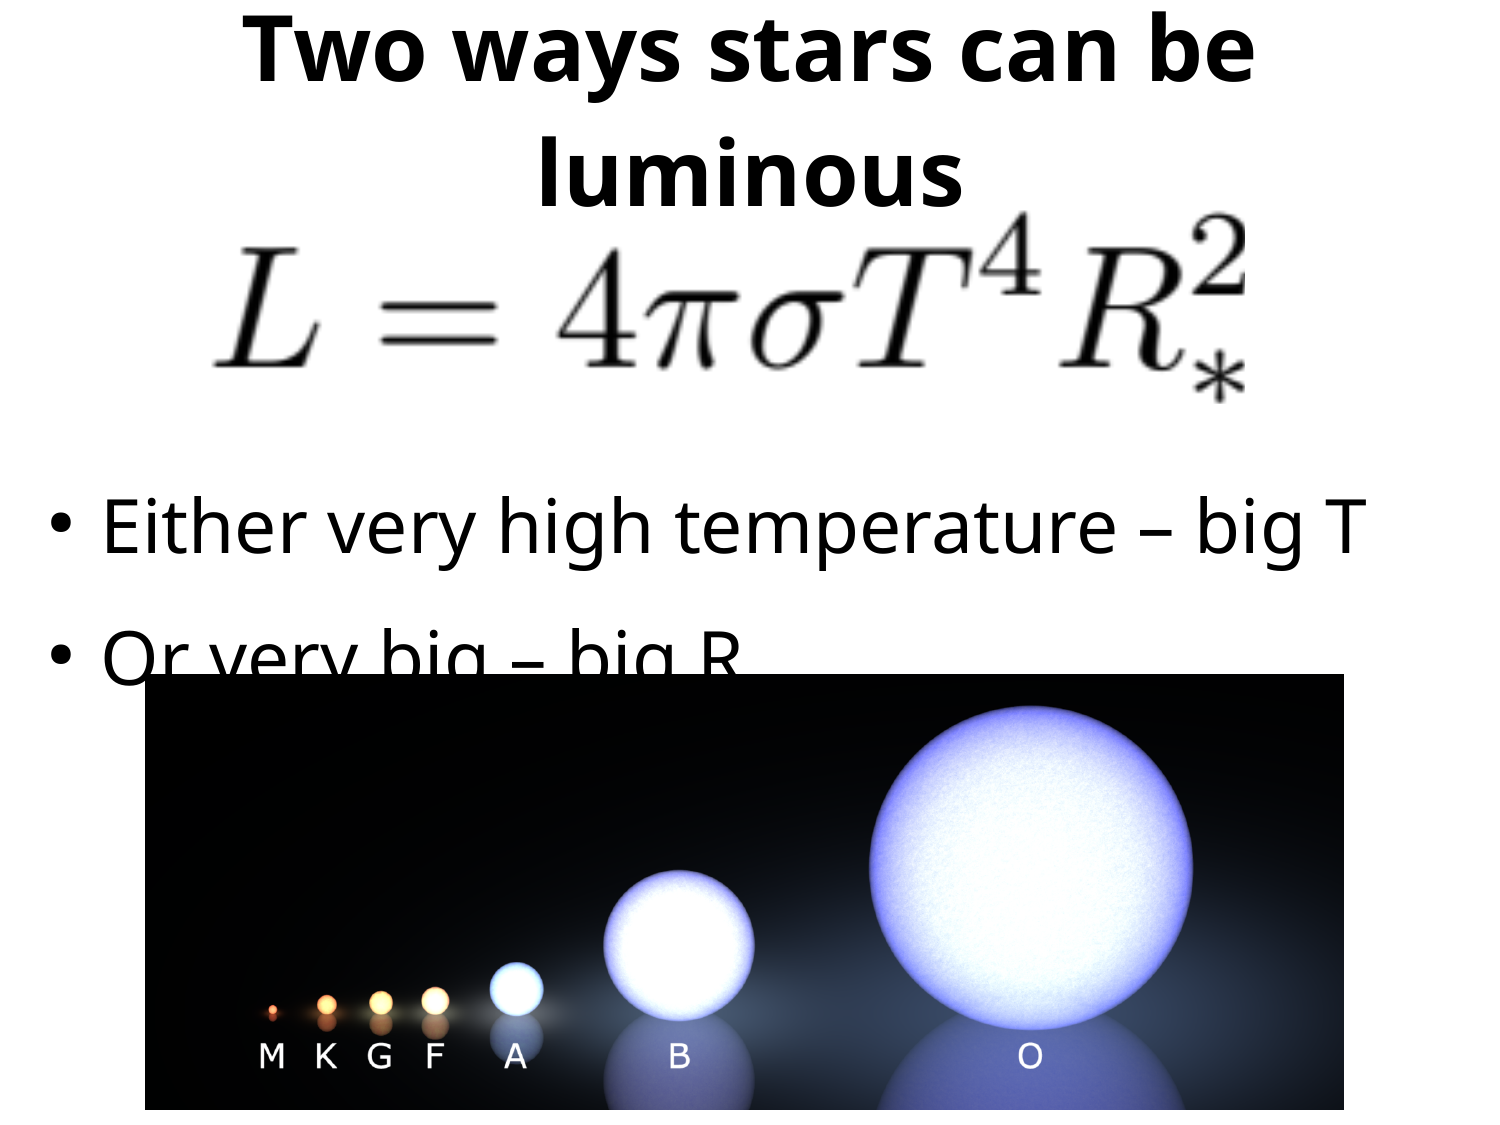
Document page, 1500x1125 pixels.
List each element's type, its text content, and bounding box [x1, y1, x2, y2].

picture [145, 674, 1344, 1111]
picture [210, 210, 1246, 404]
list Either very high temperature – big T Or very big – big R [30, 210, 1471, 1036]
title Two ways stars can be luminous [30, 22, 1471, 196]
